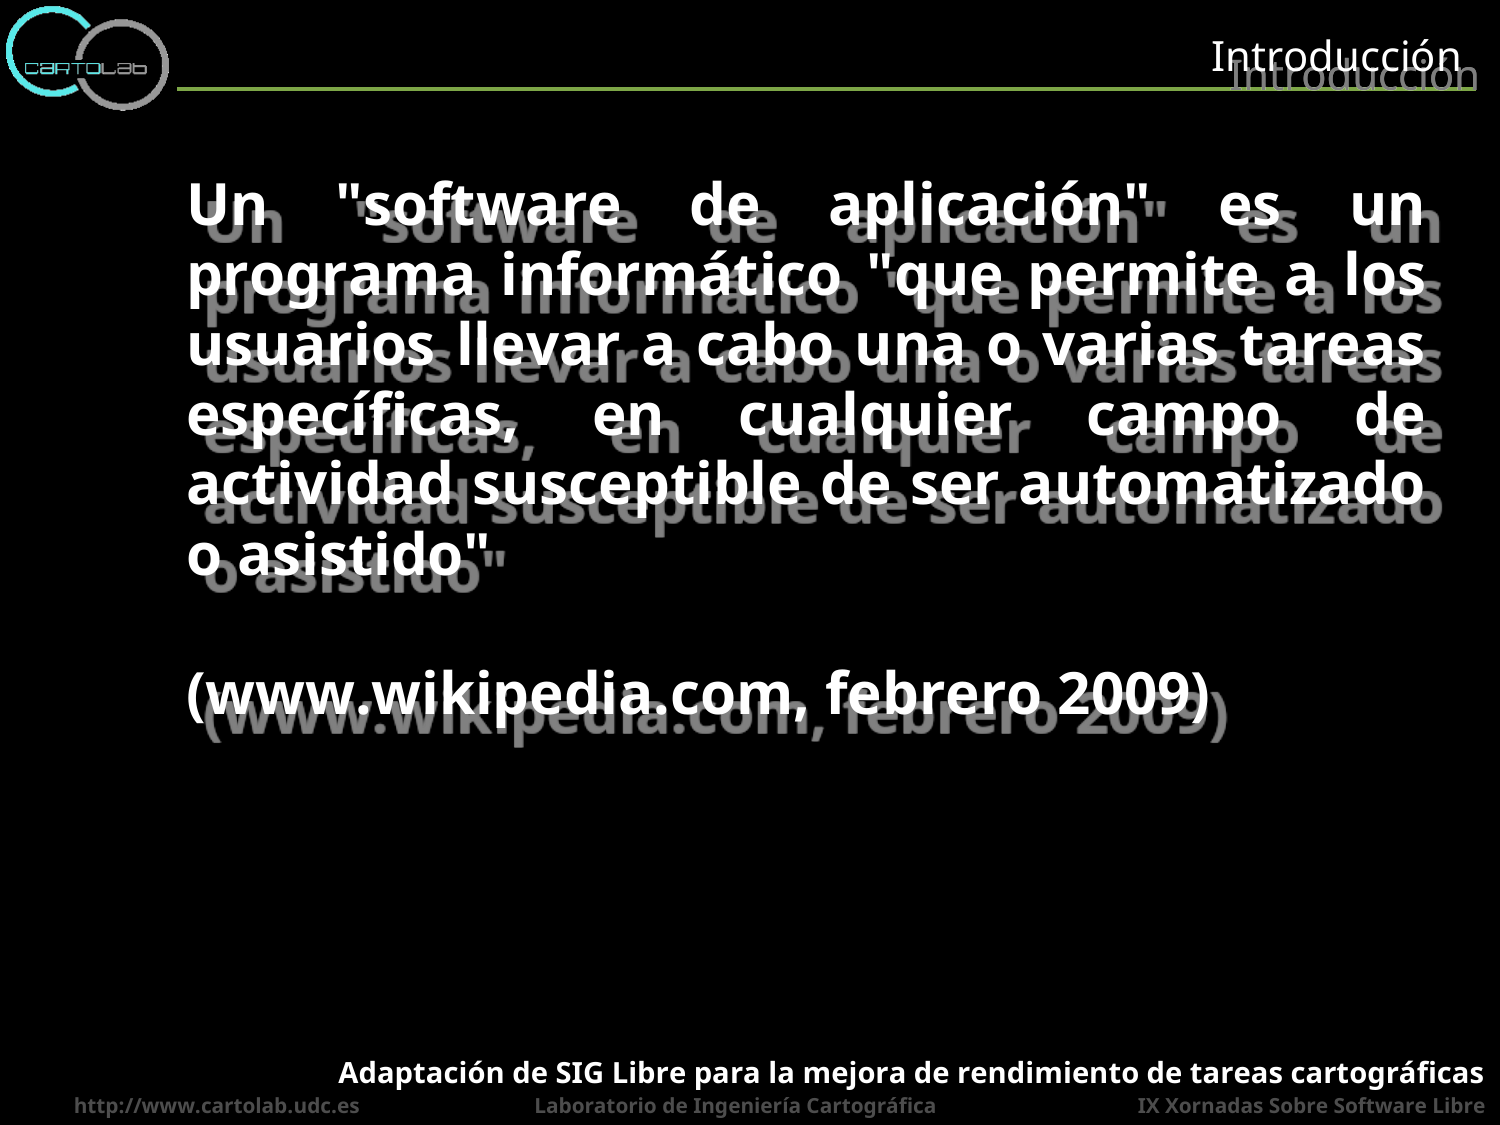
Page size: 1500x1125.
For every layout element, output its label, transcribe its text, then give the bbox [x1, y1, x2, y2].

text_box Introducción [1196, 22, 1489, 88]
text_box Un "software de aplicación" es un programa informático "que permite a los usuarios llevar a cabo una o varias tareas específicas, en cualquier campo de actividad susceptible de ser automatizado o asistido" (www.wikipedia.com, febrero 2009) [171, 159, 1441, 1085]
